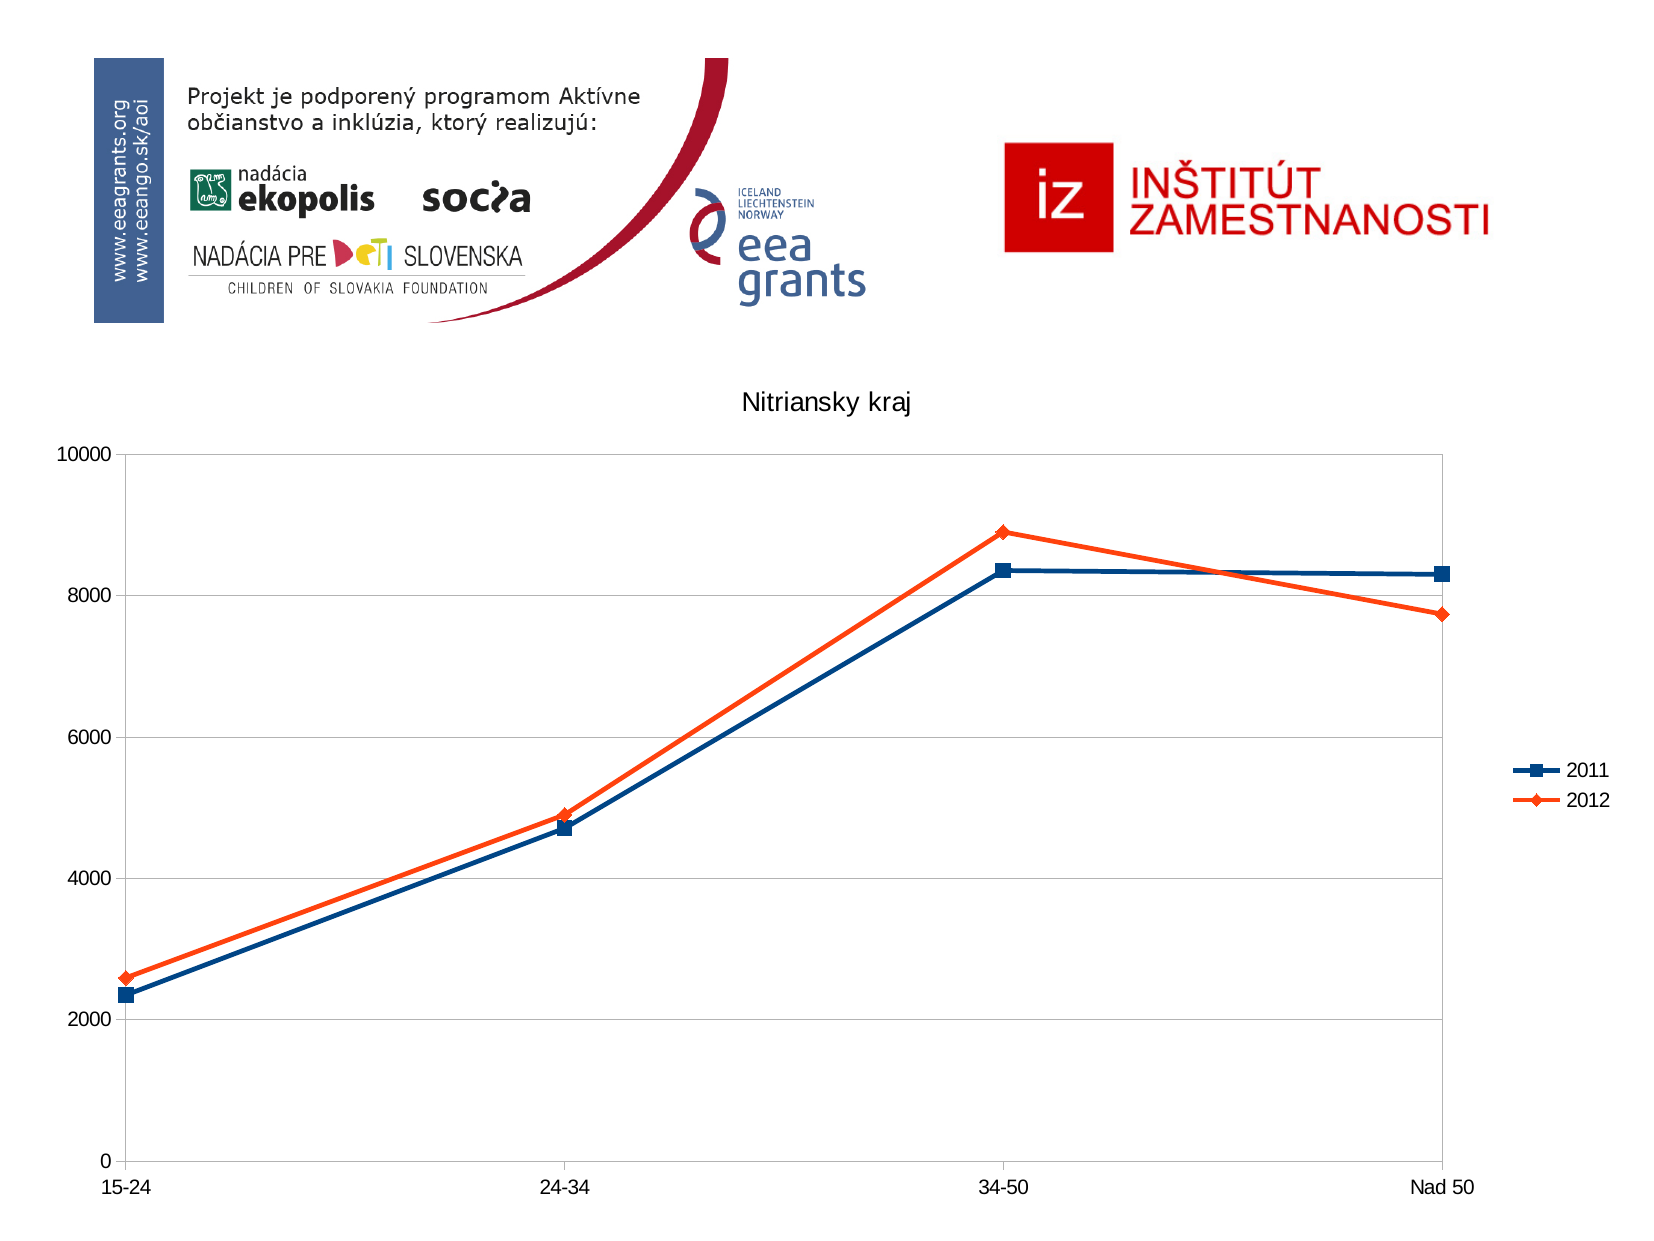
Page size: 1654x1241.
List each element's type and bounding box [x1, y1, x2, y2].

chart [24, 354, 1630, 1217]
picture [944, 47, 1548, 343]
picture [94, 58, 887, 324]
